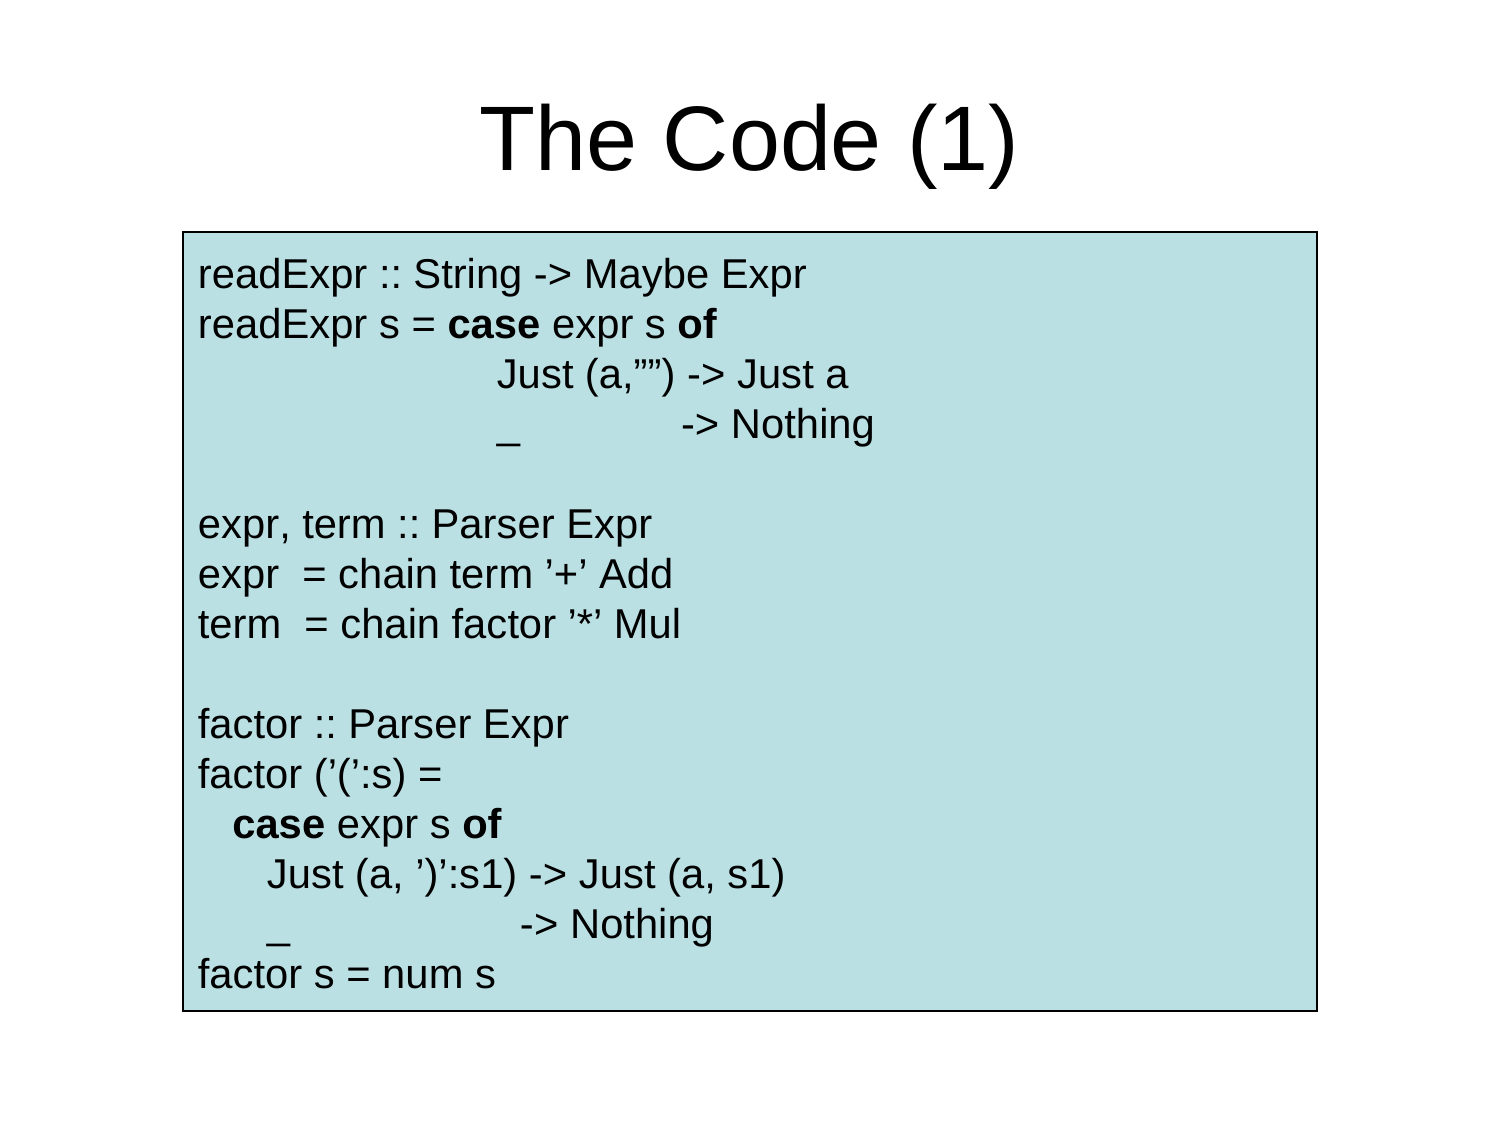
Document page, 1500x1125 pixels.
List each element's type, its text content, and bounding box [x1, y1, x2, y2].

title The Code (1) [75, 45, 1426, 233]
text_box readExpr :: String -> Maybe Expr readExpr s = case expr s of Just (a,””) -> Just a _ -> Nothing expr, term :: Parser Expr expr = chain term ’+’ Add term = chain factor ’*’ Mul factor :: Parser Expr factor (’(’:s) = case expr s of Just (a, ’)’:s1) -> Just (a, s1) _ -> Nothing factor s = num s [183, 231, 1317, 1012]
